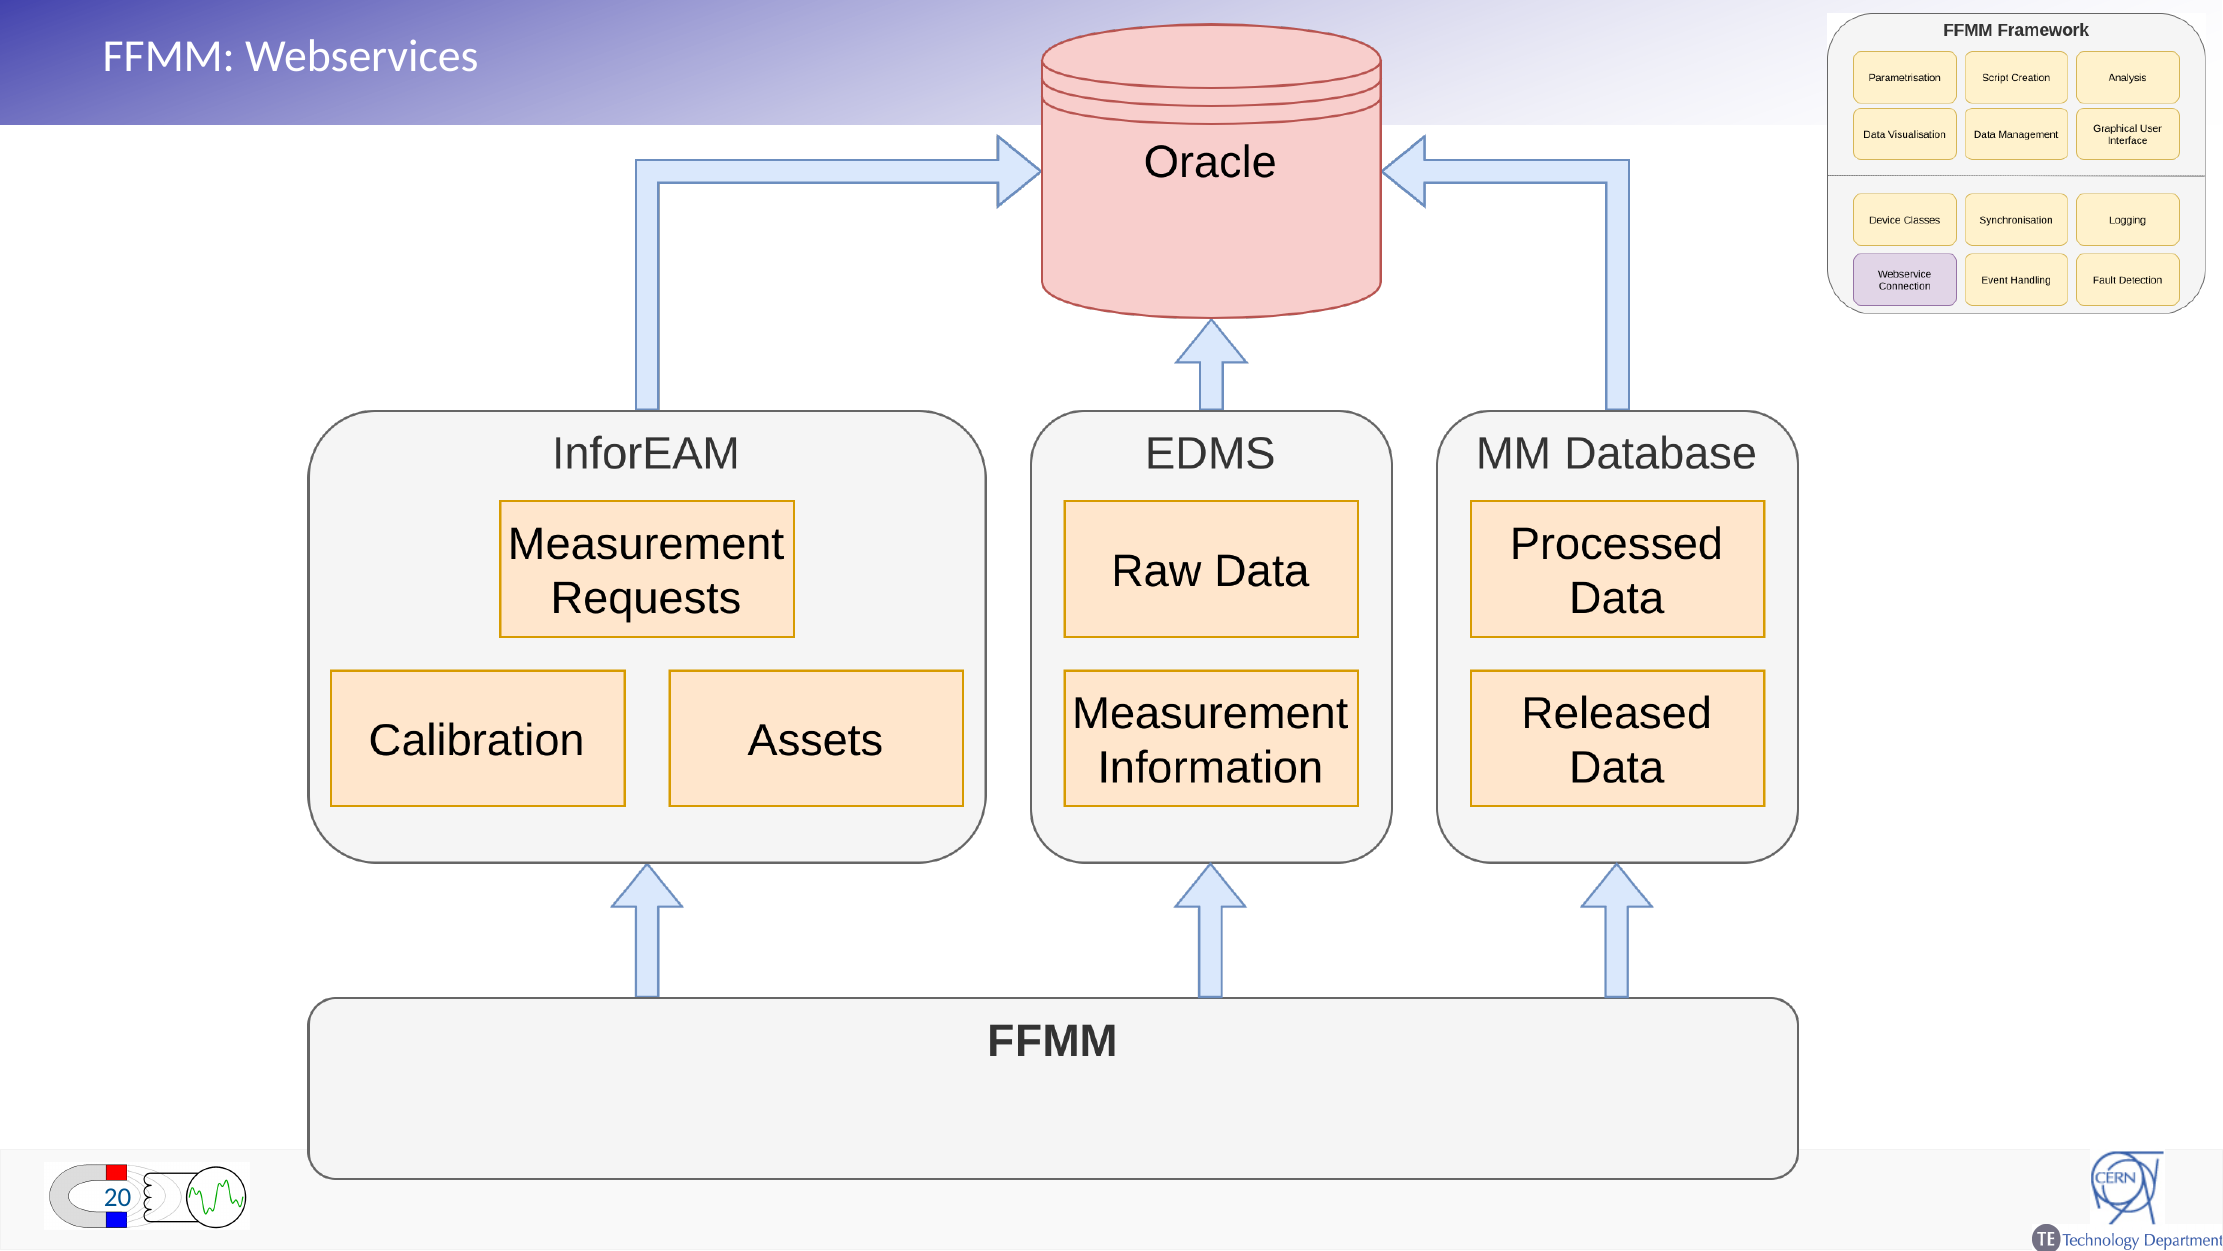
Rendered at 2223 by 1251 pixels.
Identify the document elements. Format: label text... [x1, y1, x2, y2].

picture [44, 1162, 250, 1230]
picture [307, 23, 1799, 1182]
picture [2032, 1149, 2223, 1251]
picture [1827, 13, 2206, 314]
title FFMM: Webservices [94, 0, 1528, 107]
